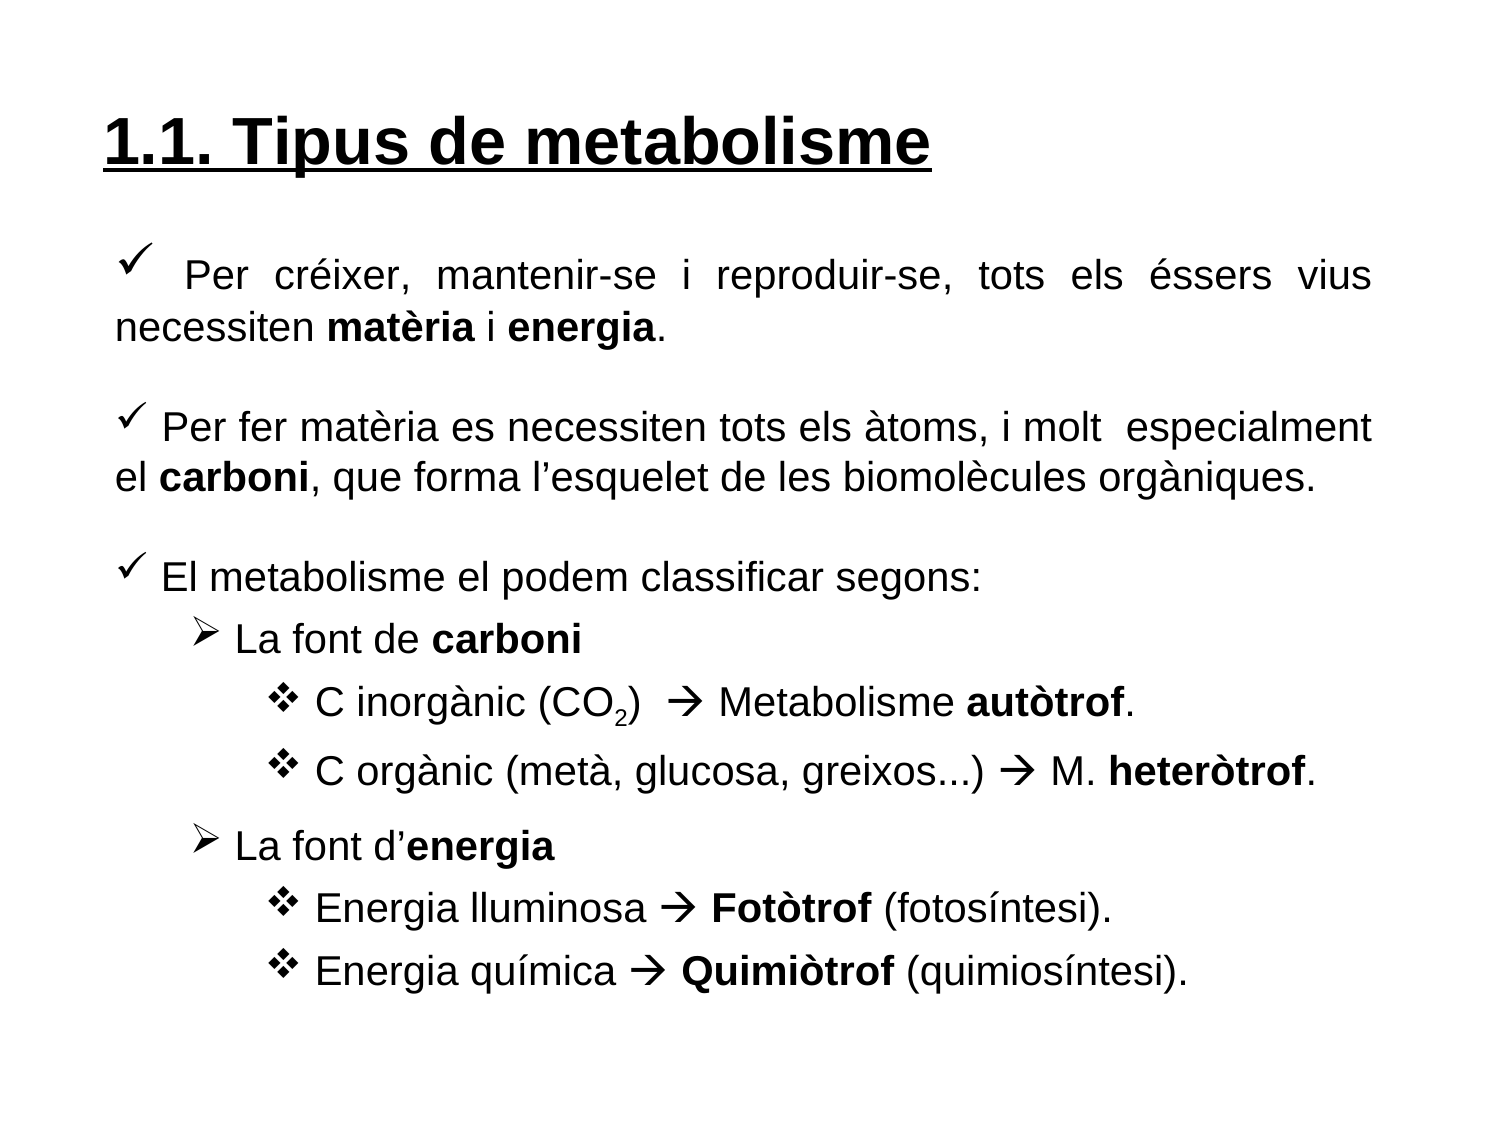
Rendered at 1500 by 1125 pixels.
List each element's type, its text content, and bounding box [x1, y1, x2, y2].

text_box 1.1. Tipus de metabolisme [88, 90, 1070, 186]
text_box Per créixer, mantenir-se i reproduir-se, tots els éssers vius necessiten matèria i energia. Per fer matèria es necessiten tots els àtoms, i molt especialment el carboni, que forma l’esquelet de les biomolècules orgàniques. El metabolisme el podem classificar segons: La font de carboni C inorgànic (CO2)  Metabolisme autòtrof. C orgànic (metà, glucosa, greixos...)  M. heteròtrof. La font d’energia Energia lluminosa  Fotòtrof (fotosíntesi). Energia química  Quimiòtrof (quimiosíntesi). [100, 231, 1388, 1065]
